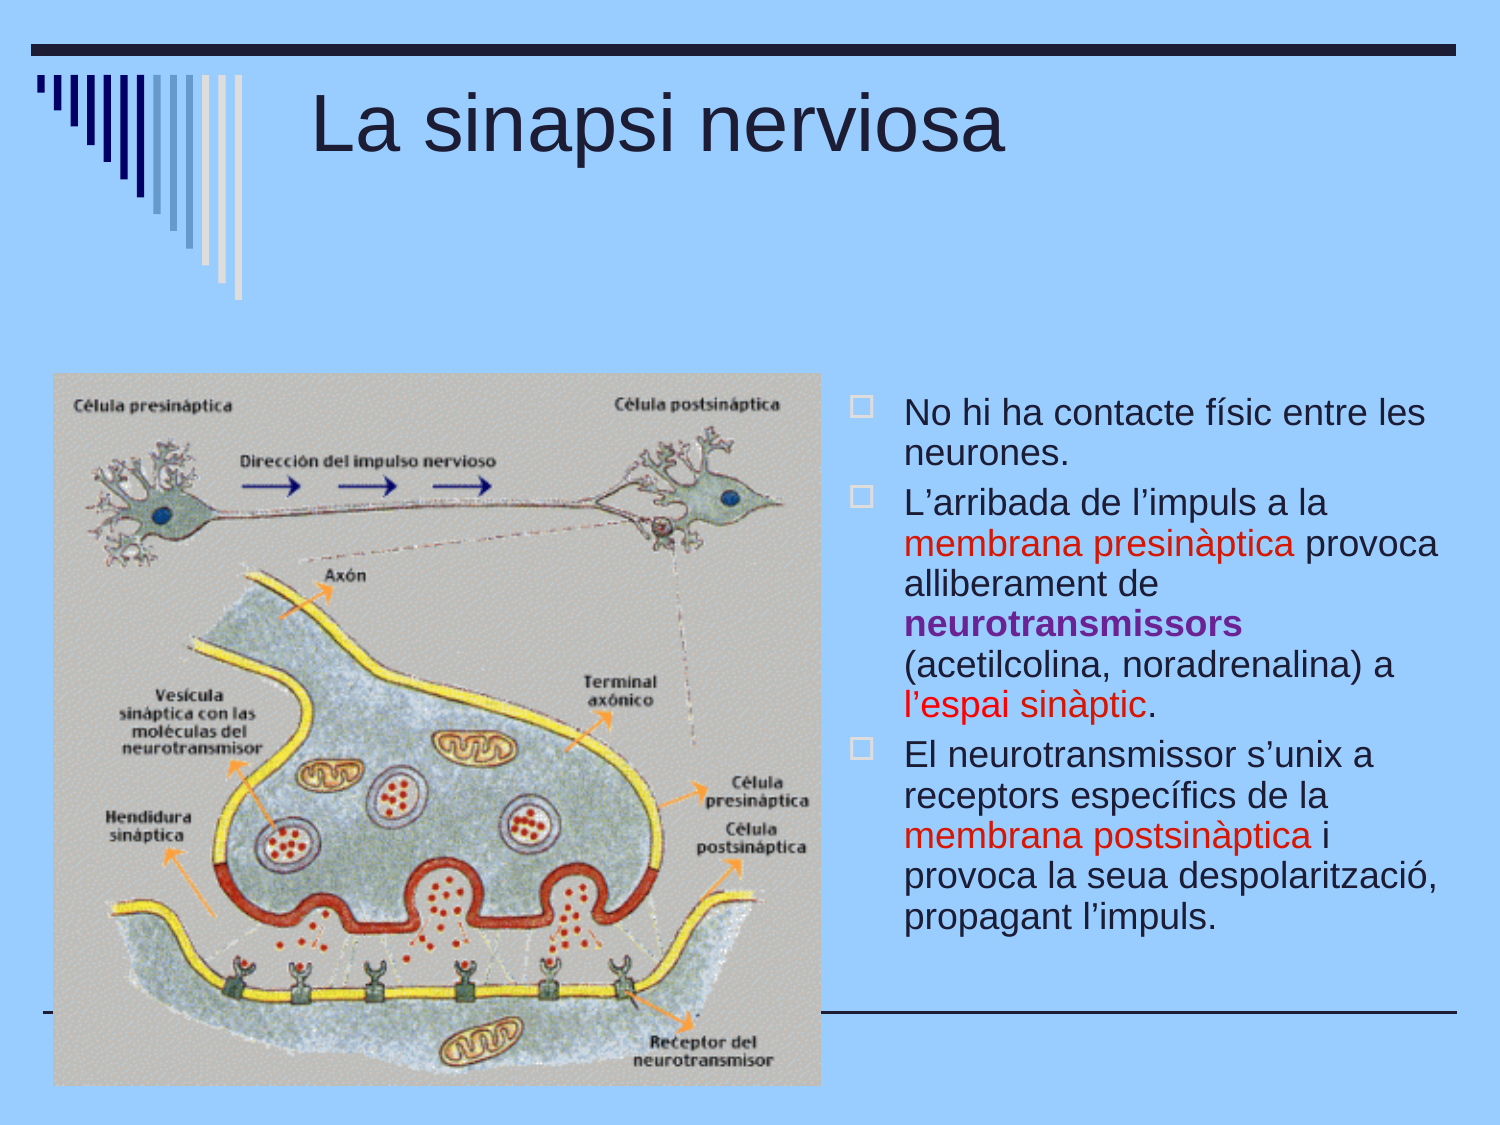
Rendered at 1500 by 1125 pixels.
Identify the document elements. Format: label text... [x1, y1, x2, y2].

list No hi ha contacte físic entre les neurones. L’arribada de l’impuls a la membrana presinàptica provoca alliberament de neurotransmissors (acetilcolina, noradrenalina) a l’espai sinàptic. El neurotransmissor s’unix a receptors específics de la membrana postsinàptica i provoca la seua despolarització, propagant l’impuls. [832, 385, 1458, 1083]
title La sinapsi nerviosa [295, 24, 1388, 213]
text_box [53, 373, 821, 1086]
